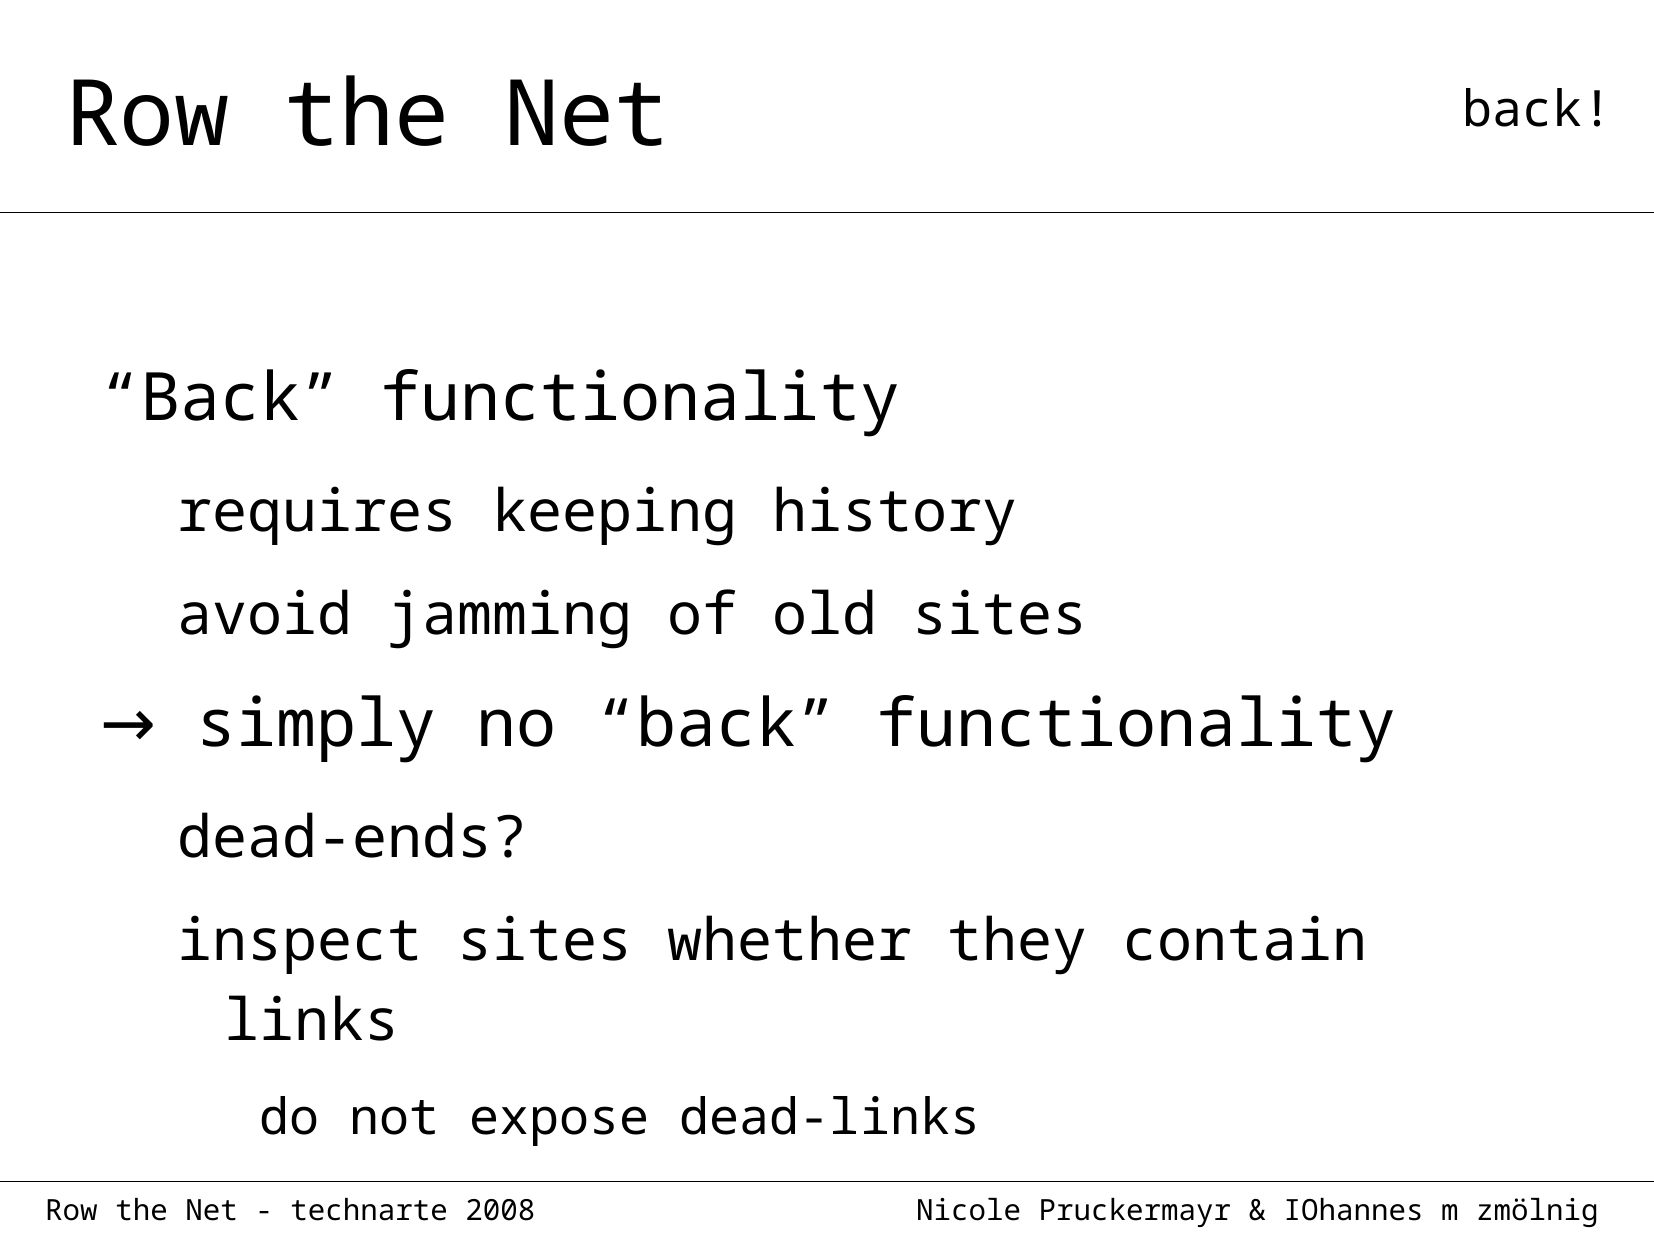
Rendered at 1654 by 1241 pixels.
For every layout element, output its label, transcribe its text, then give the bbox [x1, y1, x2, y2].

title back! [750, 72, 1613, 142]
list “Back” functionality requires keeping history avoid jamming of old sites → simply no “back” functionality dead-ends? inspect sites whether they contain links do not expose dead-links [82, 349, 1571, 1168]
